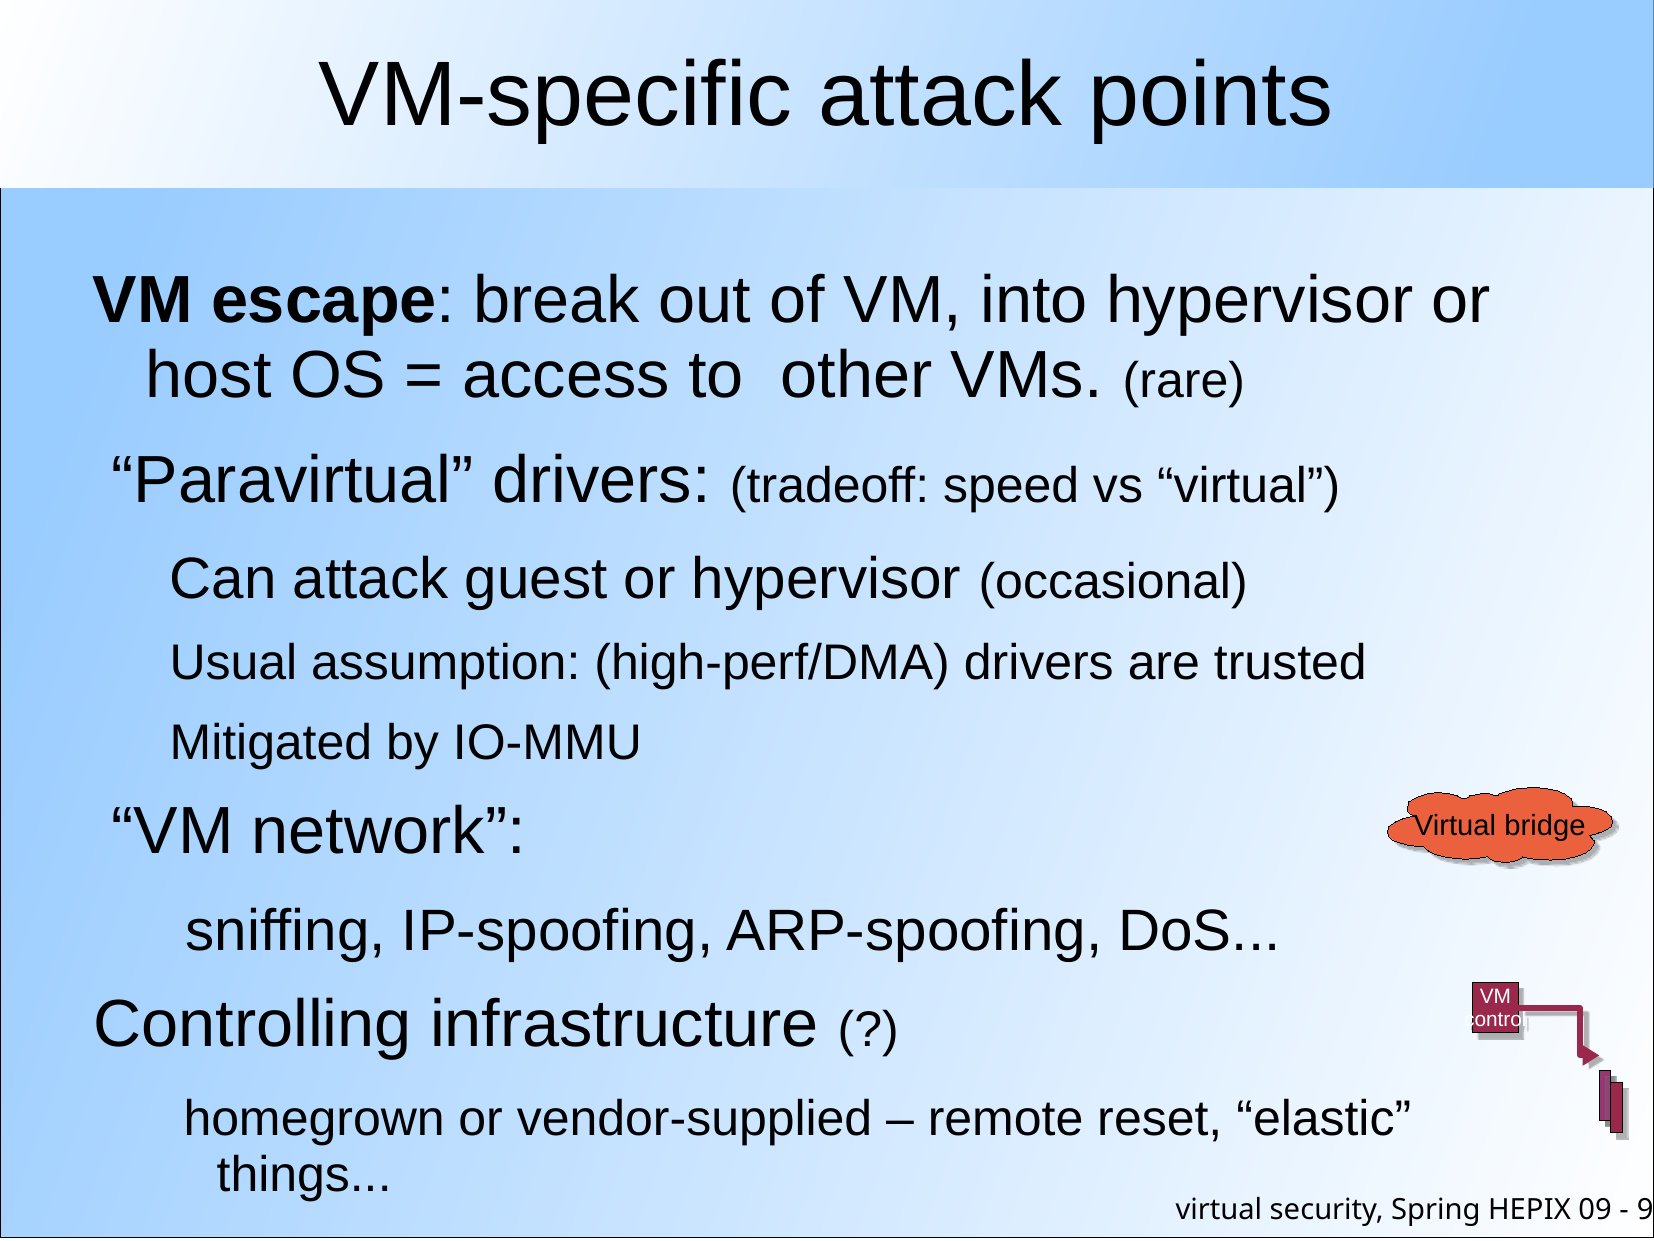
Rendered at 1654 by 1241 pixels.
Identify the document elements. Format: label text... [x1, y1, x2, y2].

text_box Virtual bridge [1564, 793, 1613, 860]
text_box VM control [1472, 982, 1519, 1033]
text_box [1599, 1070, 1623, 1133]
list VM escape: break out of VM, into hypervisor or host OS = access to other VMs. (rare) “Paravirtual” drivers: (tradeoff: speed vs “virtual”) Can attack guest or hypervisor (occasional) Usual assumption: (high-perf/DMA) drivers are trusted Mitigated by IO-MMU “VM network”: sniffing, IP-spoofing, ARP-spoofing, DoS... Controlling infrastructure (?) homegrown or vendor-supplied – remote reset, “elastic” things... [75, 262, 1564, 1203]
title VM-specific attack points [82, 0, 1571, 188]
